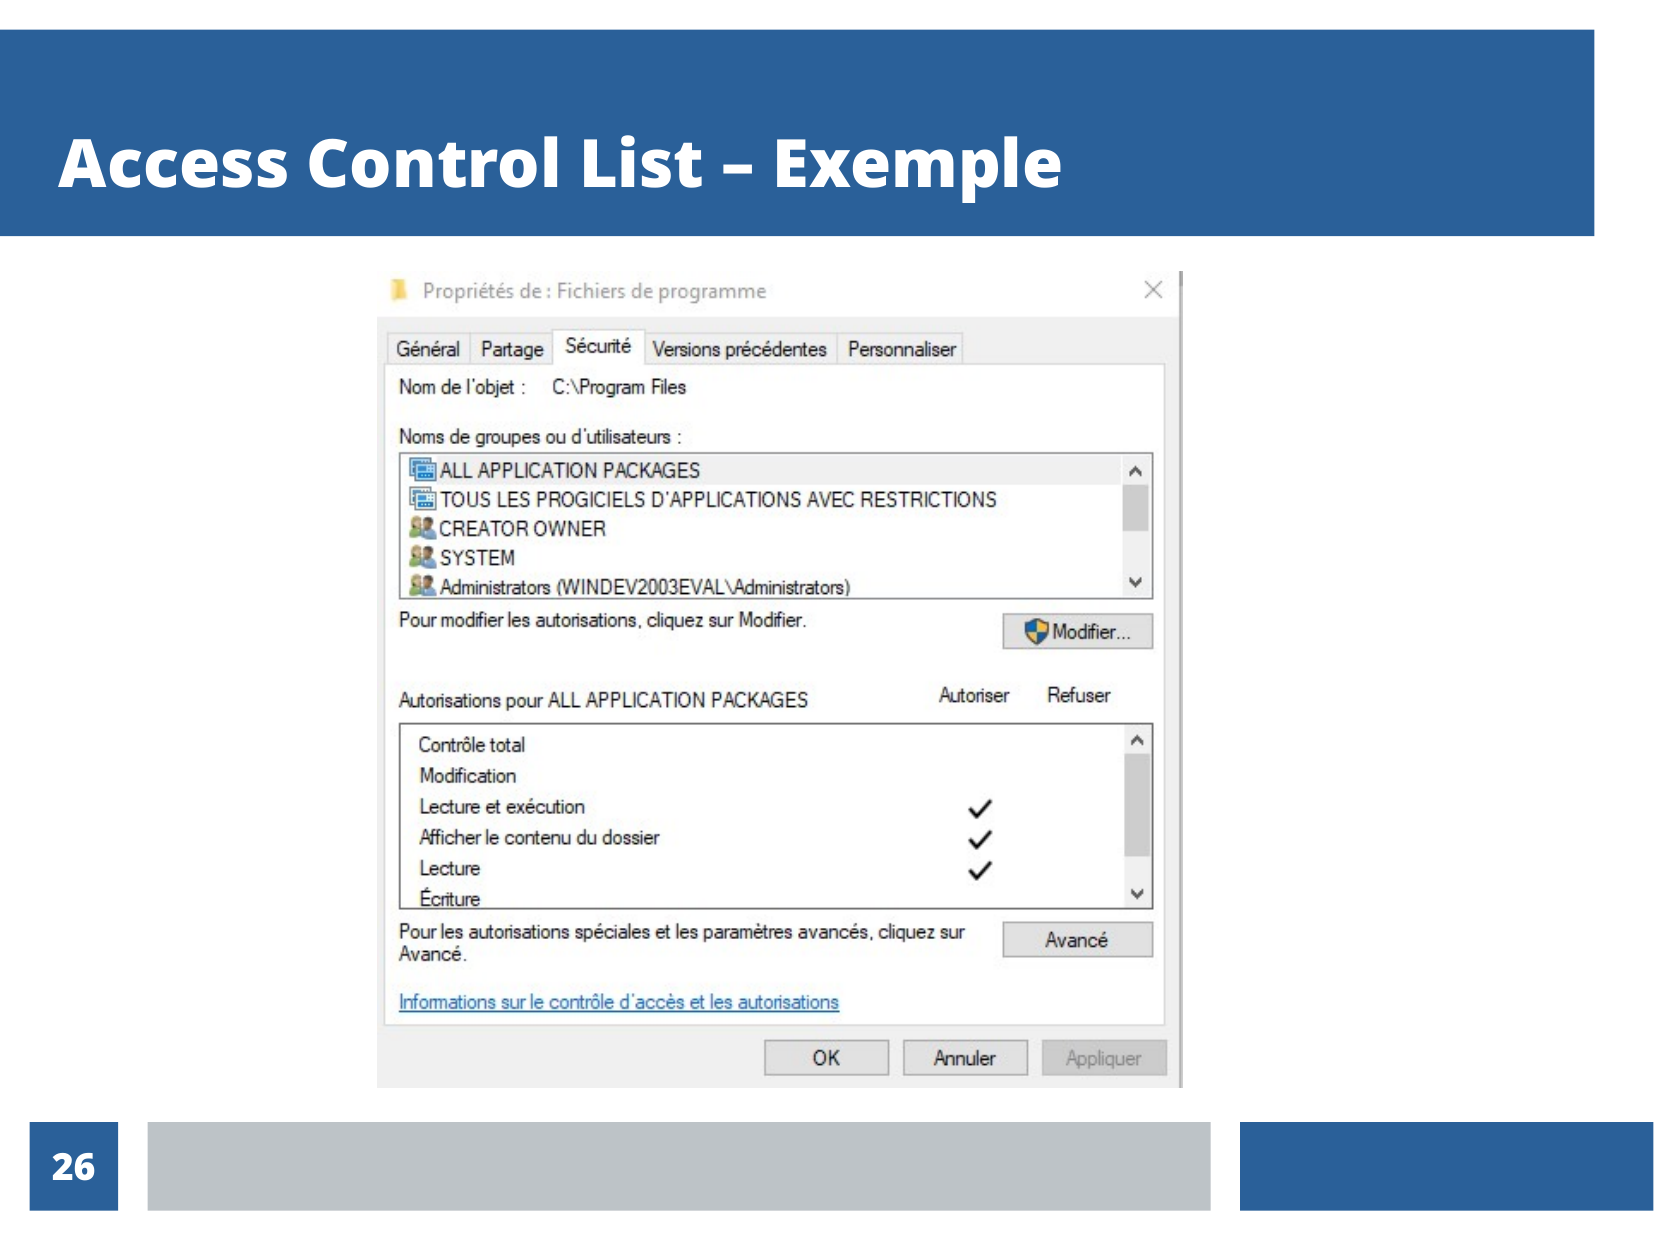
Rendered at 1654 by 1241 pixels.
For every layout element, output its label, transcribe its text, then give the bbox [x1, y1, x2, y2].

title Access Control List – Exemple [59, 59, 1595, 207]
picture [377, 271, 1183, 1088]
